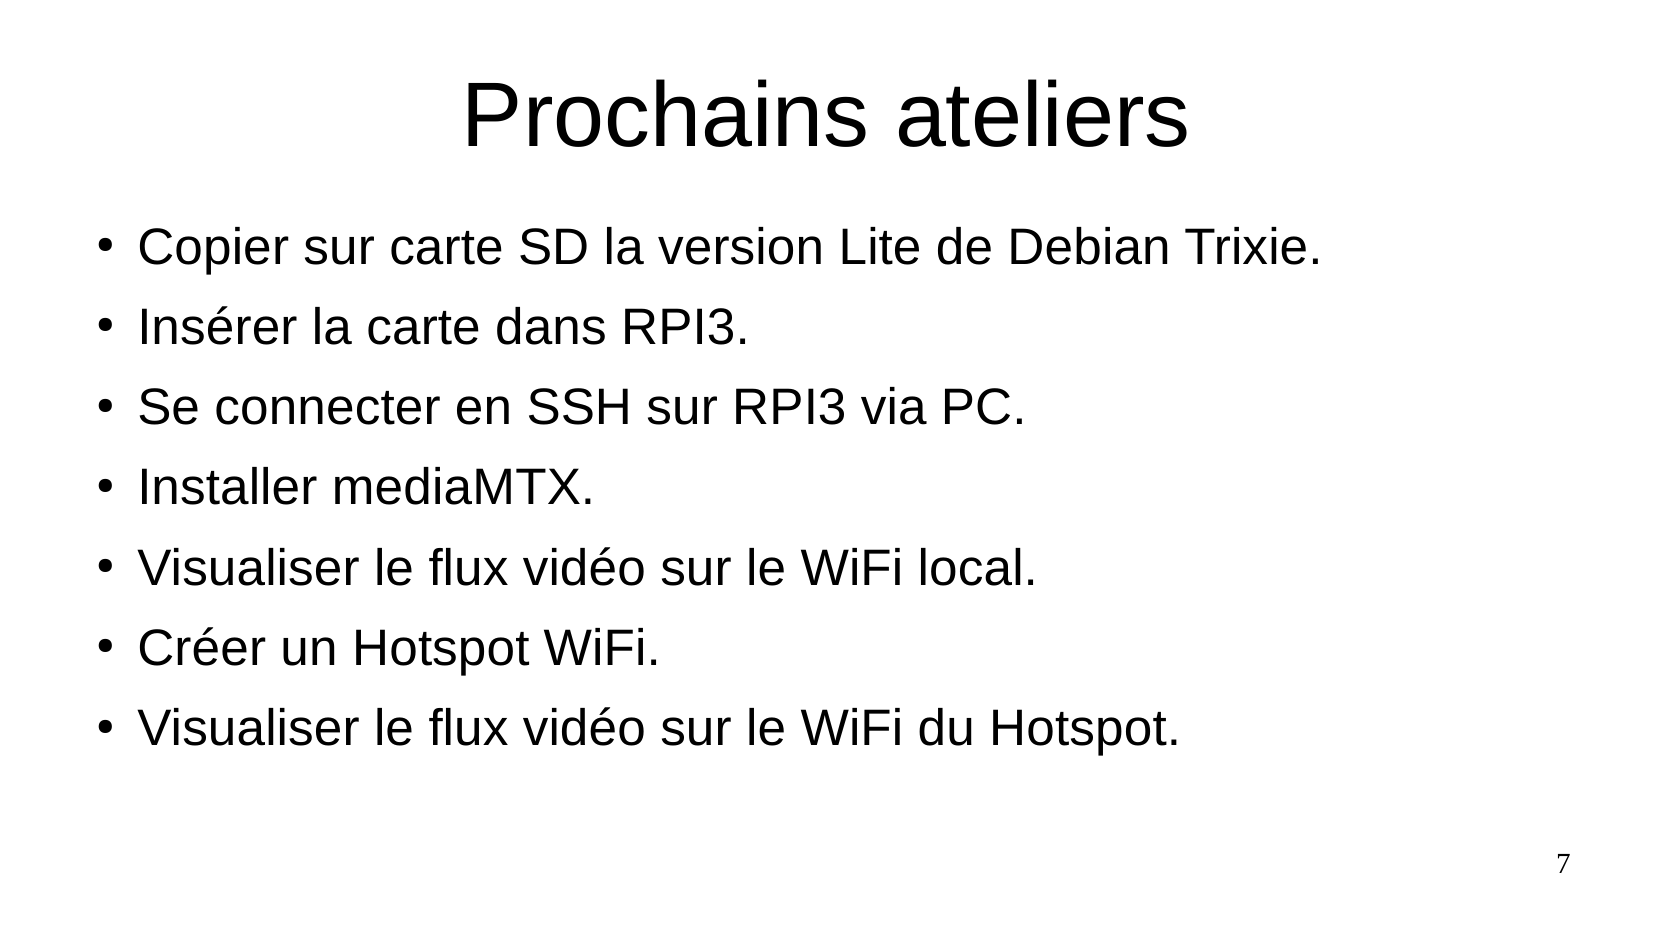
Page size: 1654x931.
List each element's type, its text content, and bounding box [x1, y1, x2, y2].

title Prochains ateliers [82, 37, 1571, 193]
list Copier sur carte SD la version Lite de Debian Trixie. Insérer la carte dans RPI3. Se connecter en SSH sur RPI3 via PC. Installer mediaMTX. Visualiser le flux vidéo sur le WiFi local. Créer un Hotspot WiFi. Visualiser le flux vidéo sur le WiFi du Hotspot. [82, 217, 1571, 758]
